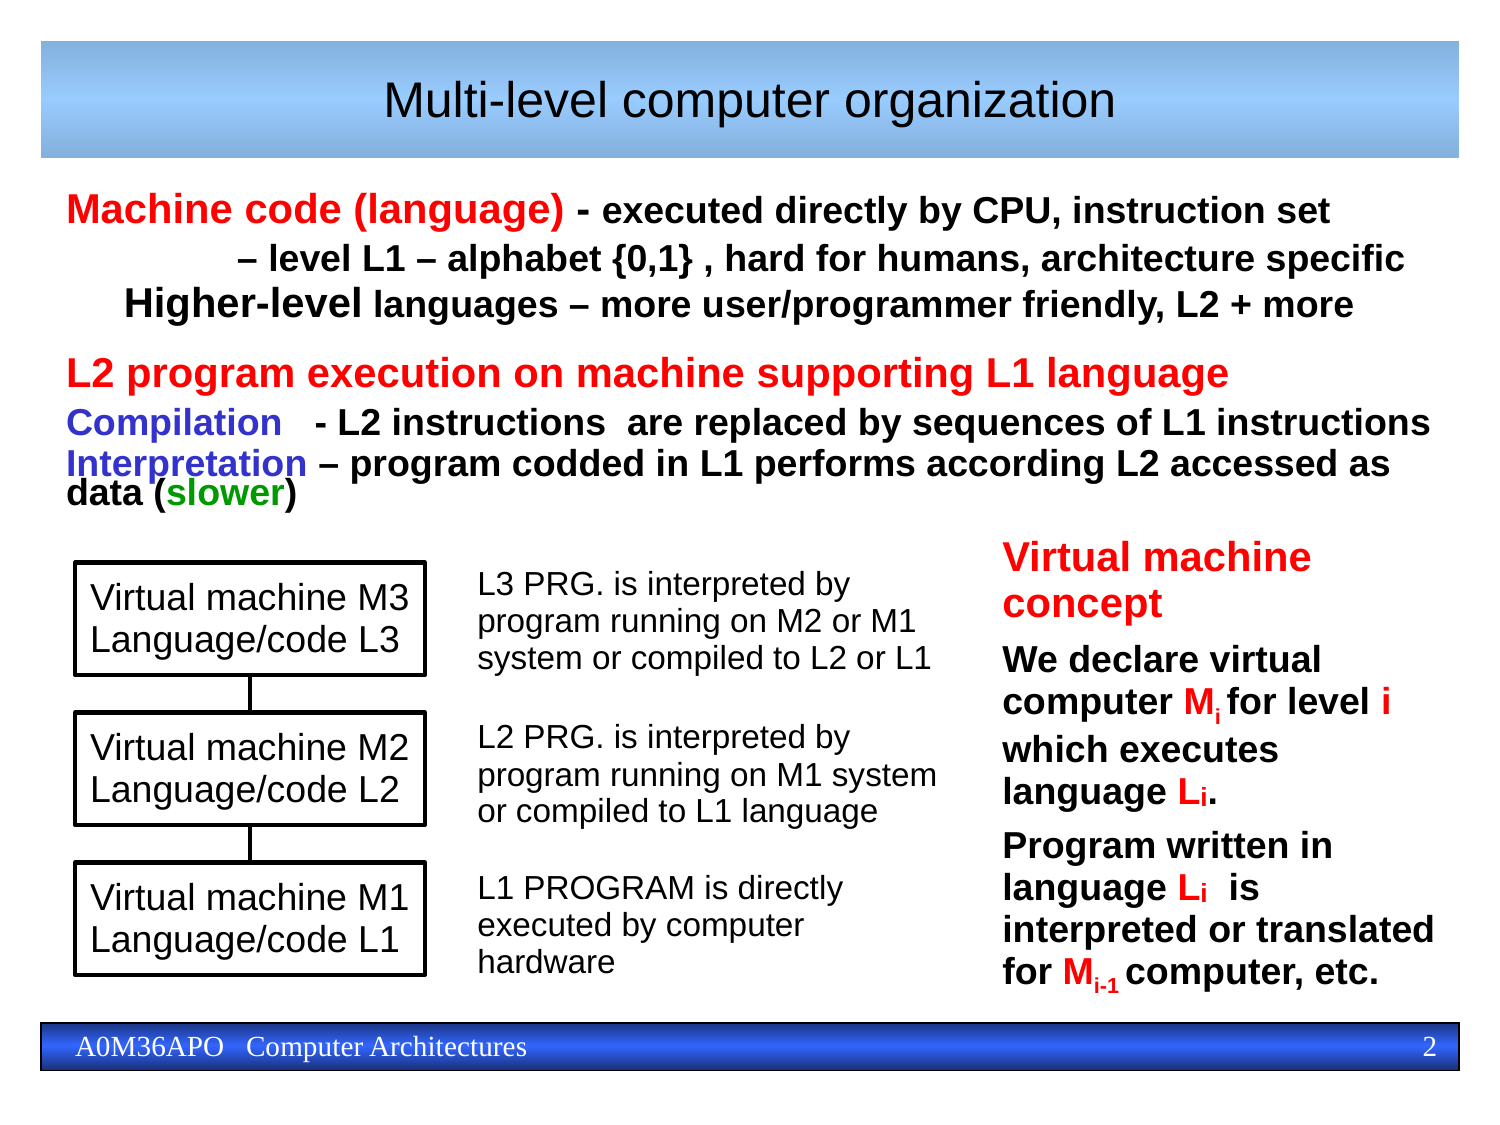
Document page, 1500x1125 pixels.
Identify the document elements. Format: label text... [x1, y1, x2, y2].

text_box L3 PRG. is interpreted by program running on M2 or M1 system or compiled to L2 or L1 [462, 558, 963, 684]
title Multi-level computer organization [41, 41, 1459, 158]
text_box Virtual machine concept We declare virtual computer Mi for level i which executes language Li. Program written in language Li is interpreted or translated for Mi-1 computer, etc. [987, 526, 1463, 1024]
text_box Virtual machine M2 Language/code L2 [75, 712, 425, 825]
text_box Machine code (language) - executed directly by CPU, instruction set – level L1 – alphabet {0,1} , hard for humans, architecture specific Higher-level languages – more user/programmer friendly, L2 + more L2 program execution on machine supporting L1 language Compilation - L2 instructions are replaced by sequences of L1 instructions Interpretation – program codded in L1 performs according L2 accessed as data (slower) [51, 182, 1452, 1008]
text_box Virtual machine M1 Language/code L1 [75, 862, 425, 975]
text_box L2 PRG. is interpreted by program running on M1 system or compiled to L1 language [462, 711, 963, 838]
text_box L1 PROGRAM is directly executed by computer hardware [462, 862, 963, 989]
text_box Virtual machine M3 Language/code L3 [75, 562, 425, 675]
